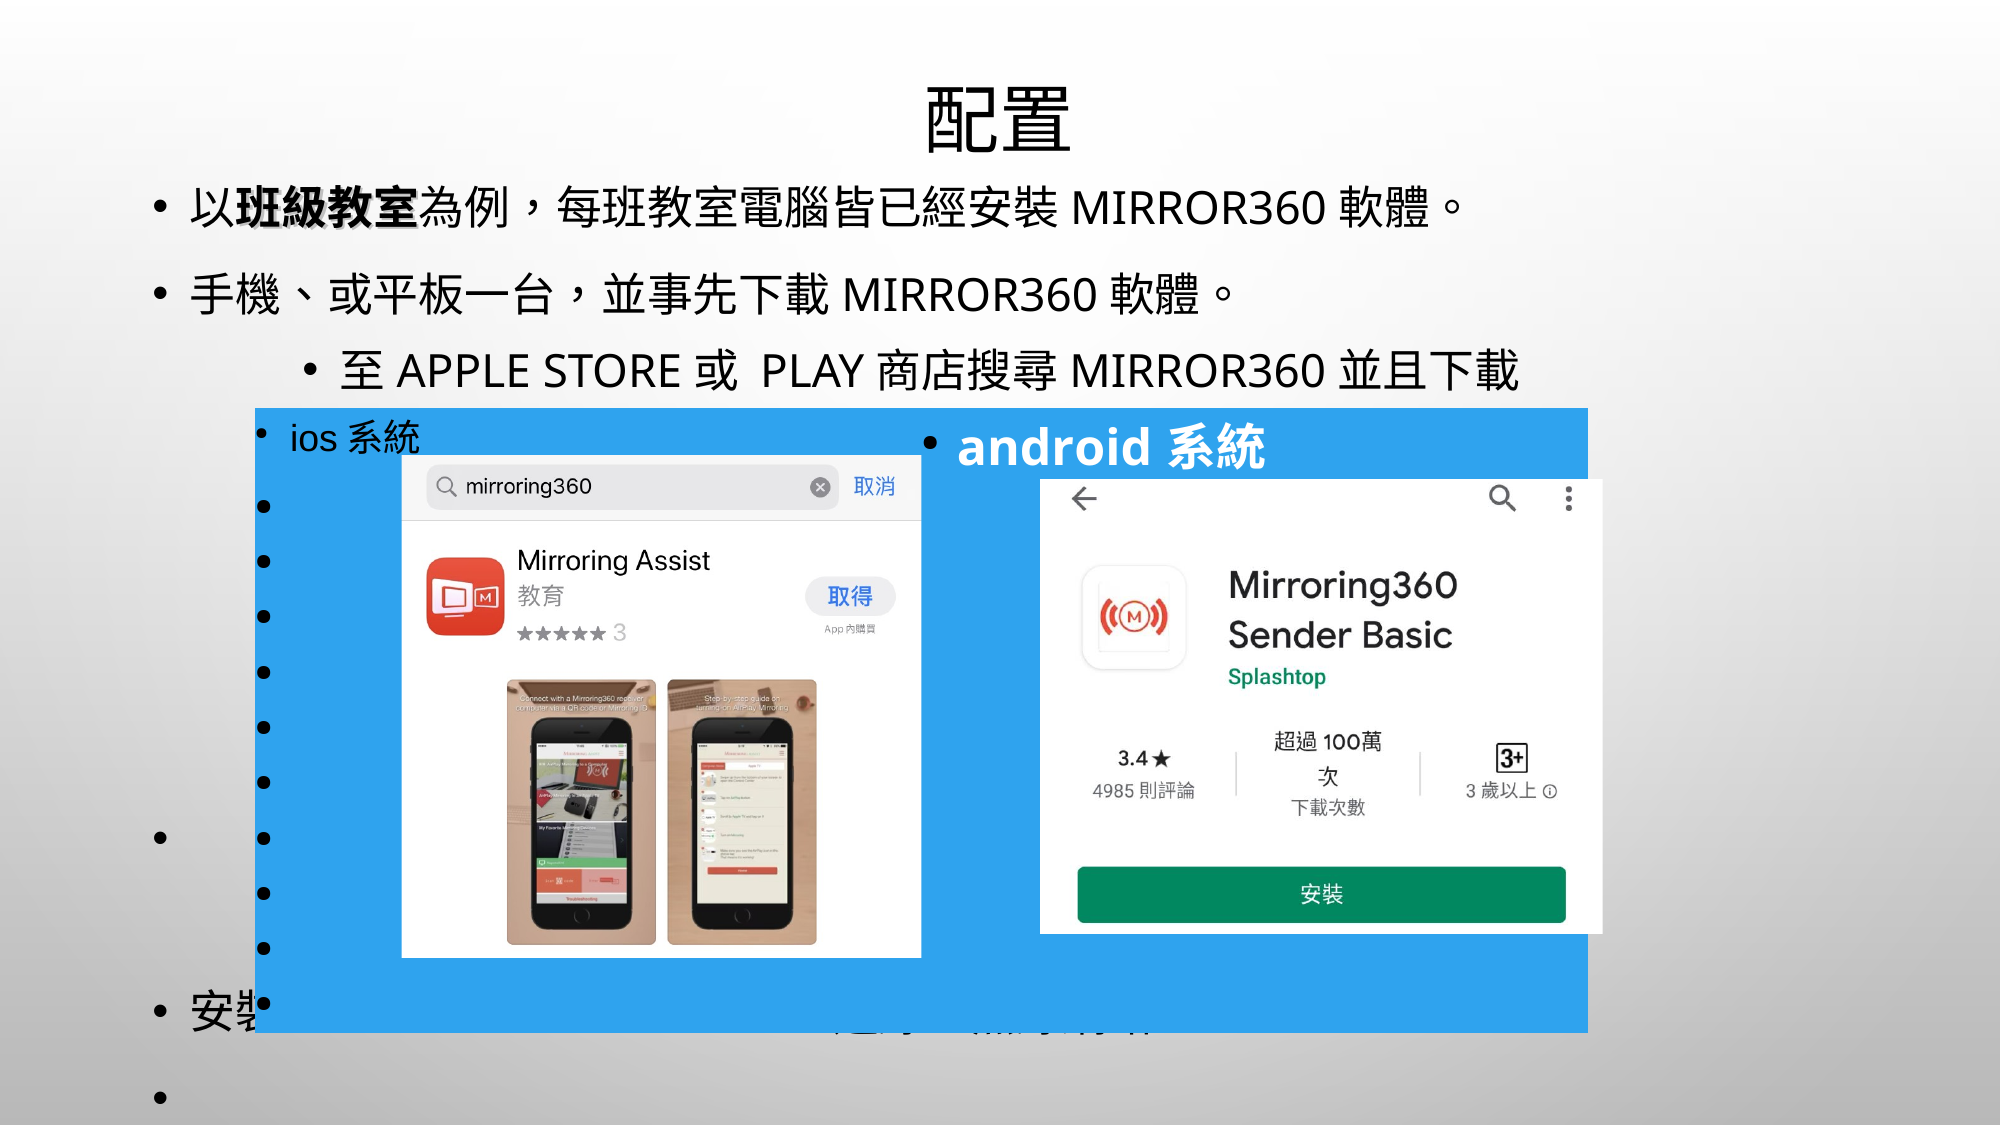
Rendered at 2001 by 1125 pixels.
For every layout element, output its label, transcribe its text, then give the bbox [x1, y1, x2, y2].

table_cell [921, 480, 1588, 1033]
picture [1040, 479, 1603, 934]
list 以班級教室為例，每班教室電腦皆已經安裝mirror360軟體。 手機、或平板一台，並事先下載mirror360軟體。 至apple store或 play商店搜尋mirror360並且下載 安裝好、投放畫面前，請務必先連線至無線網路NTPC-mobile。 [137, 159, 1863, 1125]
title 配置 [137, 14, 1863, 159]
picture [401, 455, 922, 958]
table_header android系統 [921, 408, 1588, 480]
table_cell [255, 480, 921, 1033]
table_header ios系統 [255, 408, 921, 480]
